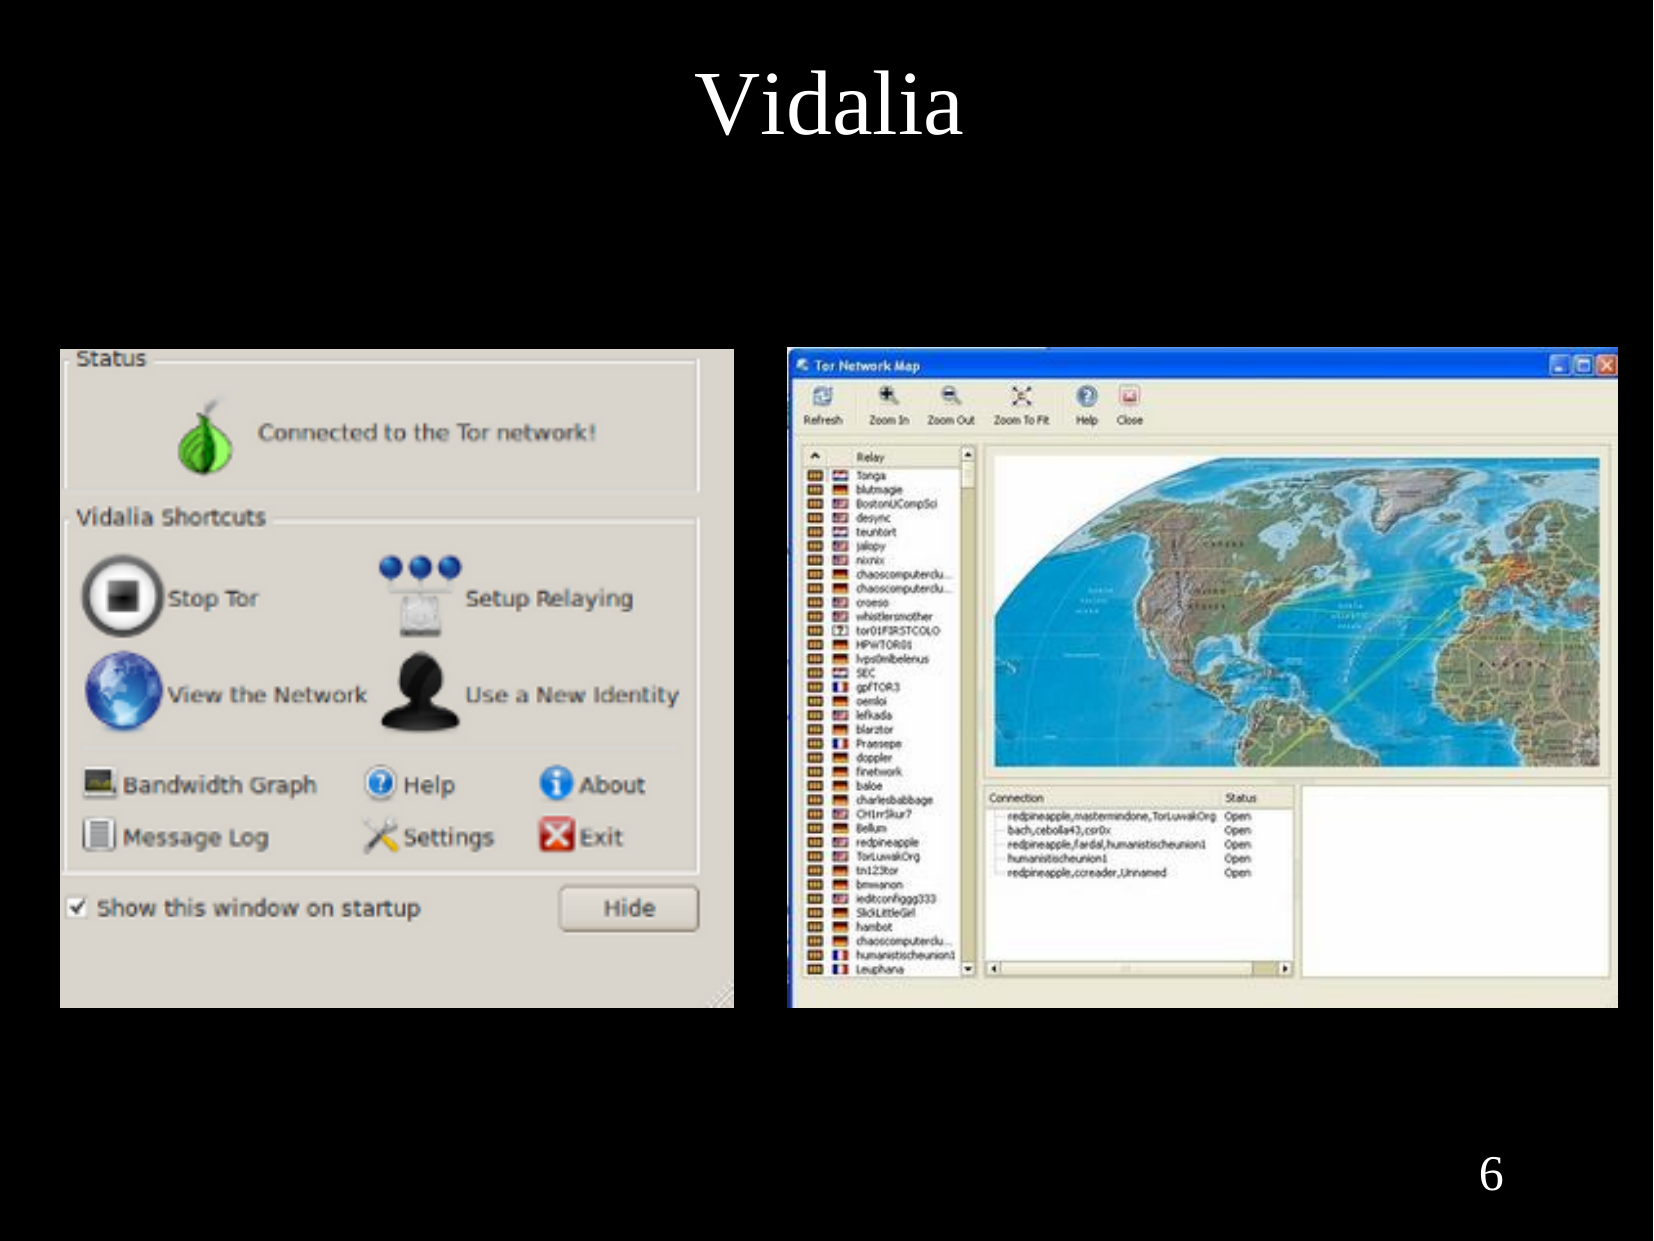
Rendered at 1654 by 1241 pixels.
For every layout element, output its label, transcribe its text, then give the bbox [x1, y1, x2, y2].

title Vidalia [123, 0, 1536, 208]
picture [787, 347, 1618, 1008]
picture [60, 349, 734, 1008]
